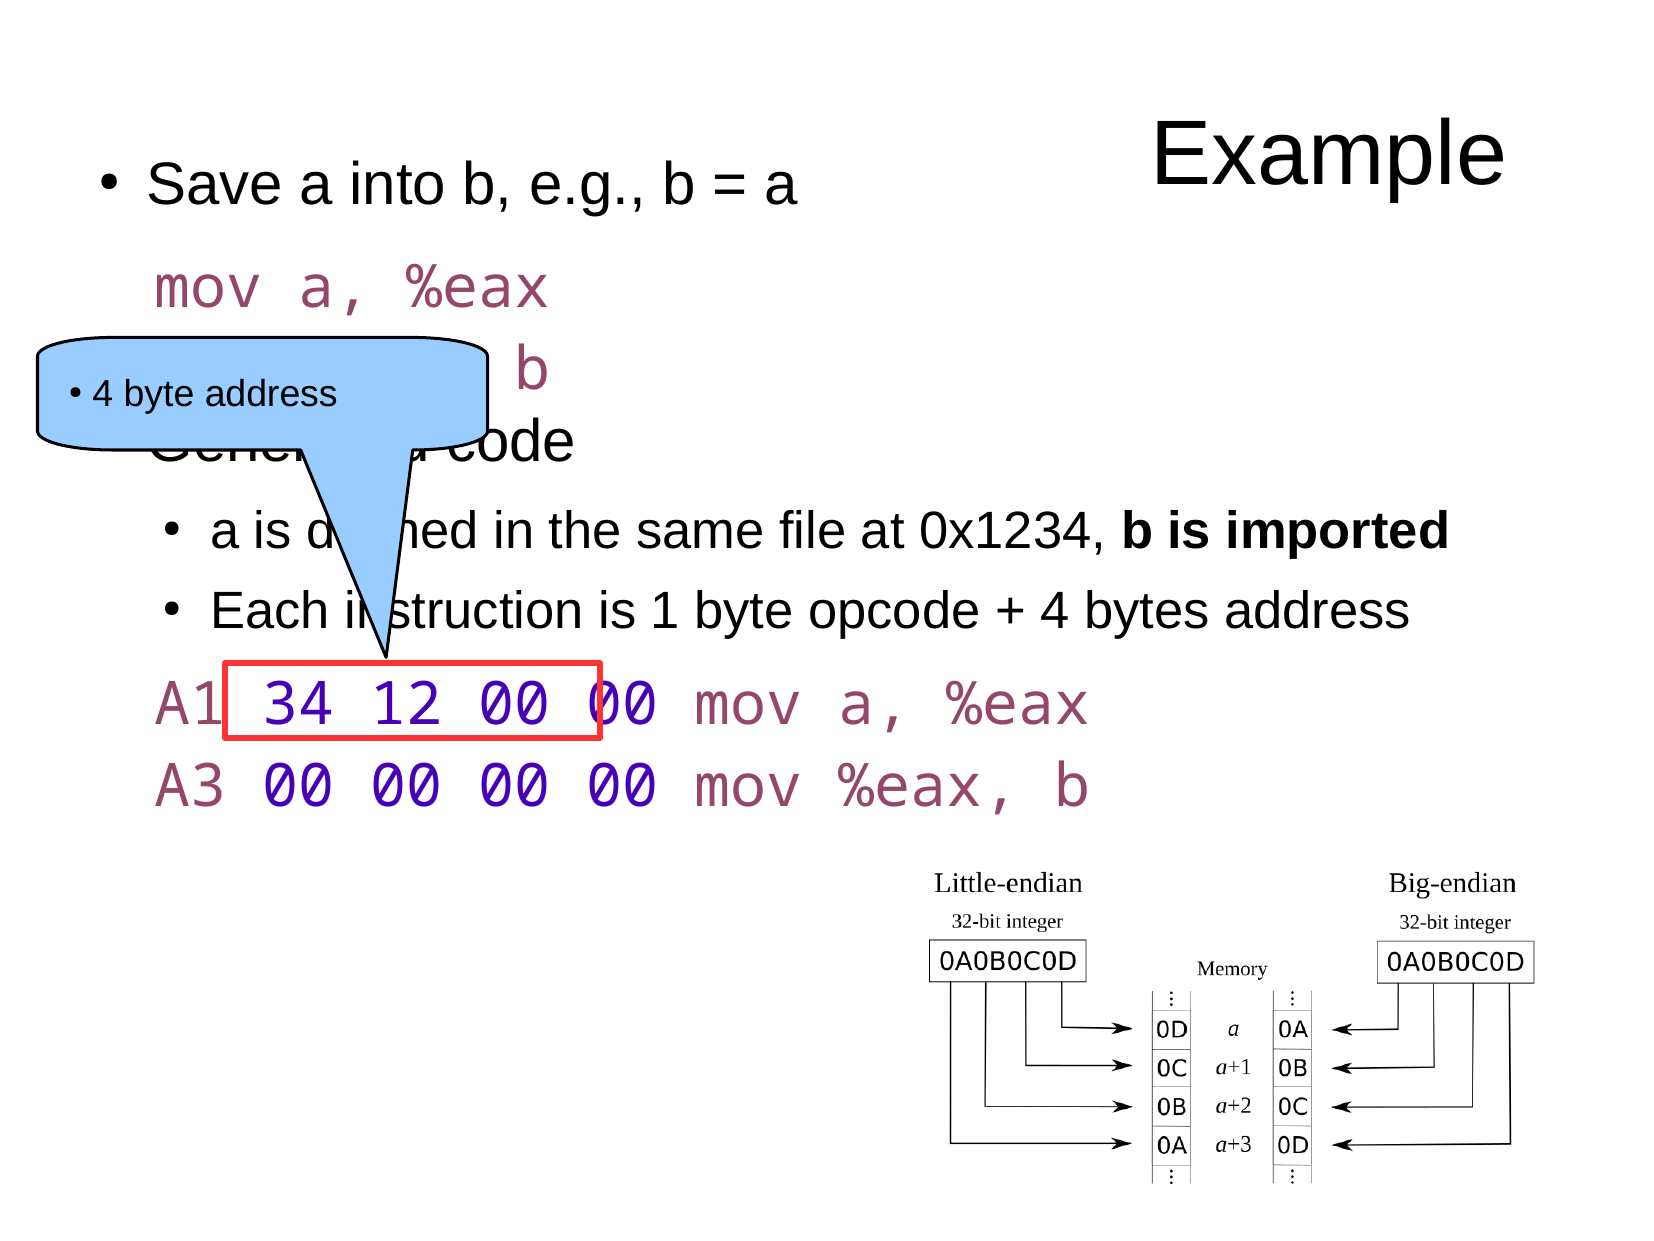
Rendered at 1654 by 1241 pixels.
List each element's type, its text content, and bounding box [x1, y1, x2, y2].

list Save a into b, e.g., b = a mov a, %eax mov %eax, b Generated code a is defined in the same file at 0x1234, b is imported Each instruction is 1 byte opcode + 4 bytes address A1 34 12 00 00 mov a, %eax A3 00 00 00 00 mov %eax, b [82, 150, 1571, 826]
picture [925, 862, 1538, 1192]
title Example [1087, 49, 1571, 150]
text_box 4 byte address [37, 337, 488, 658]
